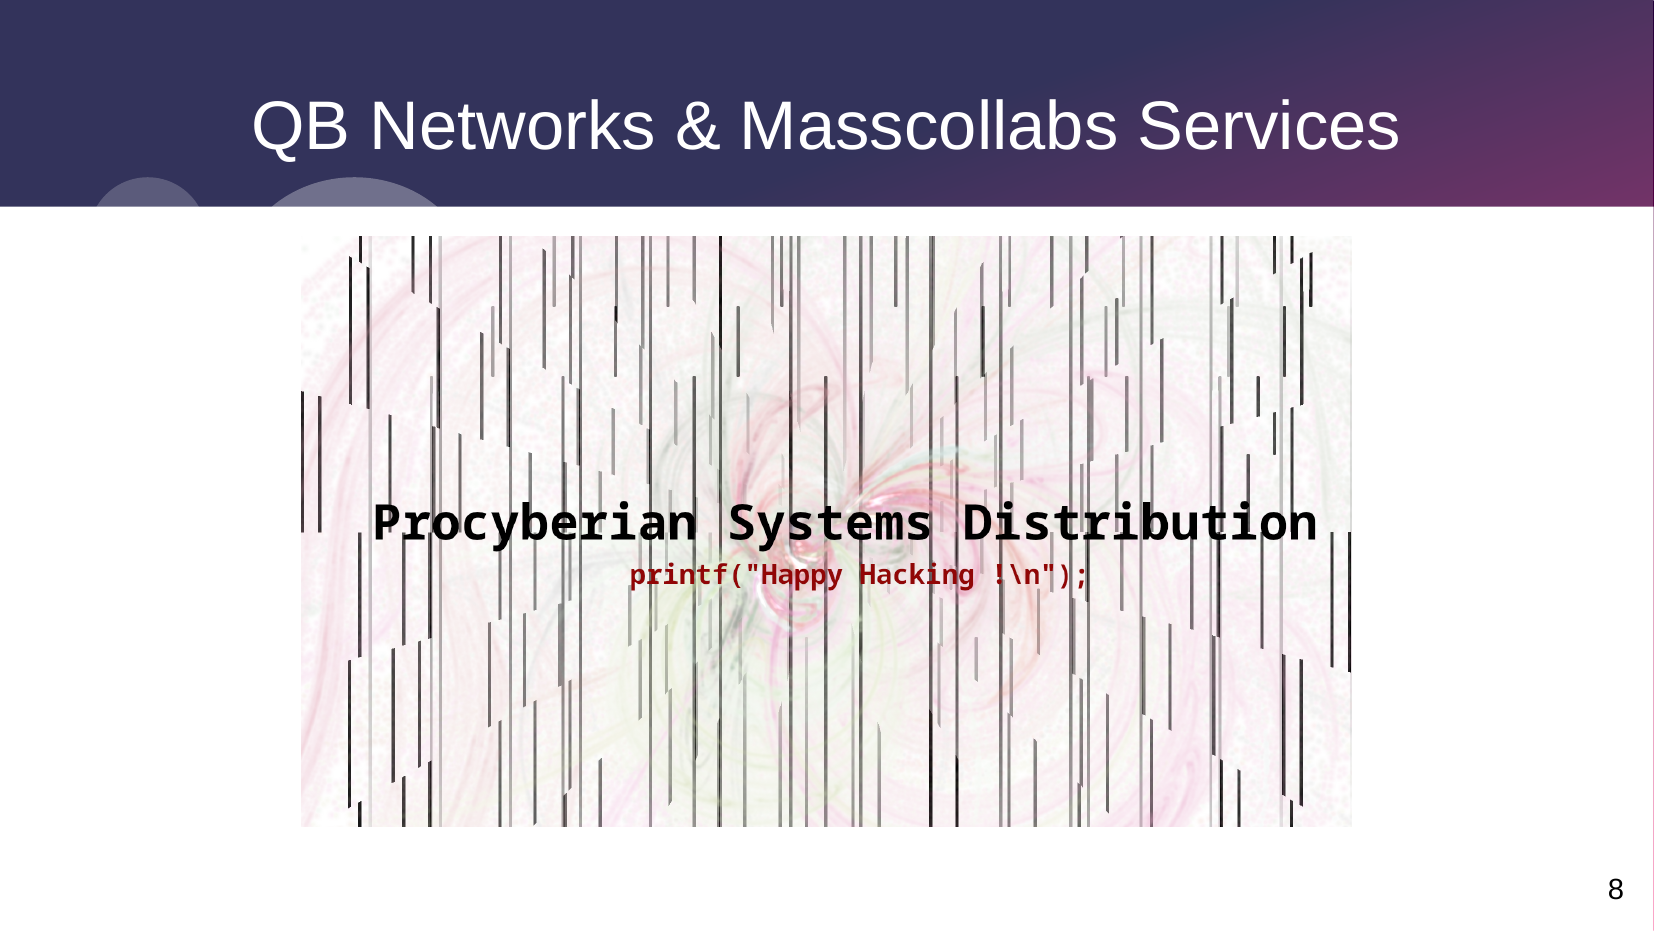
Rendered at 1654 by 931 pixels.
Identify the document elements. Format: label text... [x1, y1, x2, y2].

picture [301, 236, 1352, 827]
title QB Networks & Masscollabs Services [88, 44, 1565, 207]
